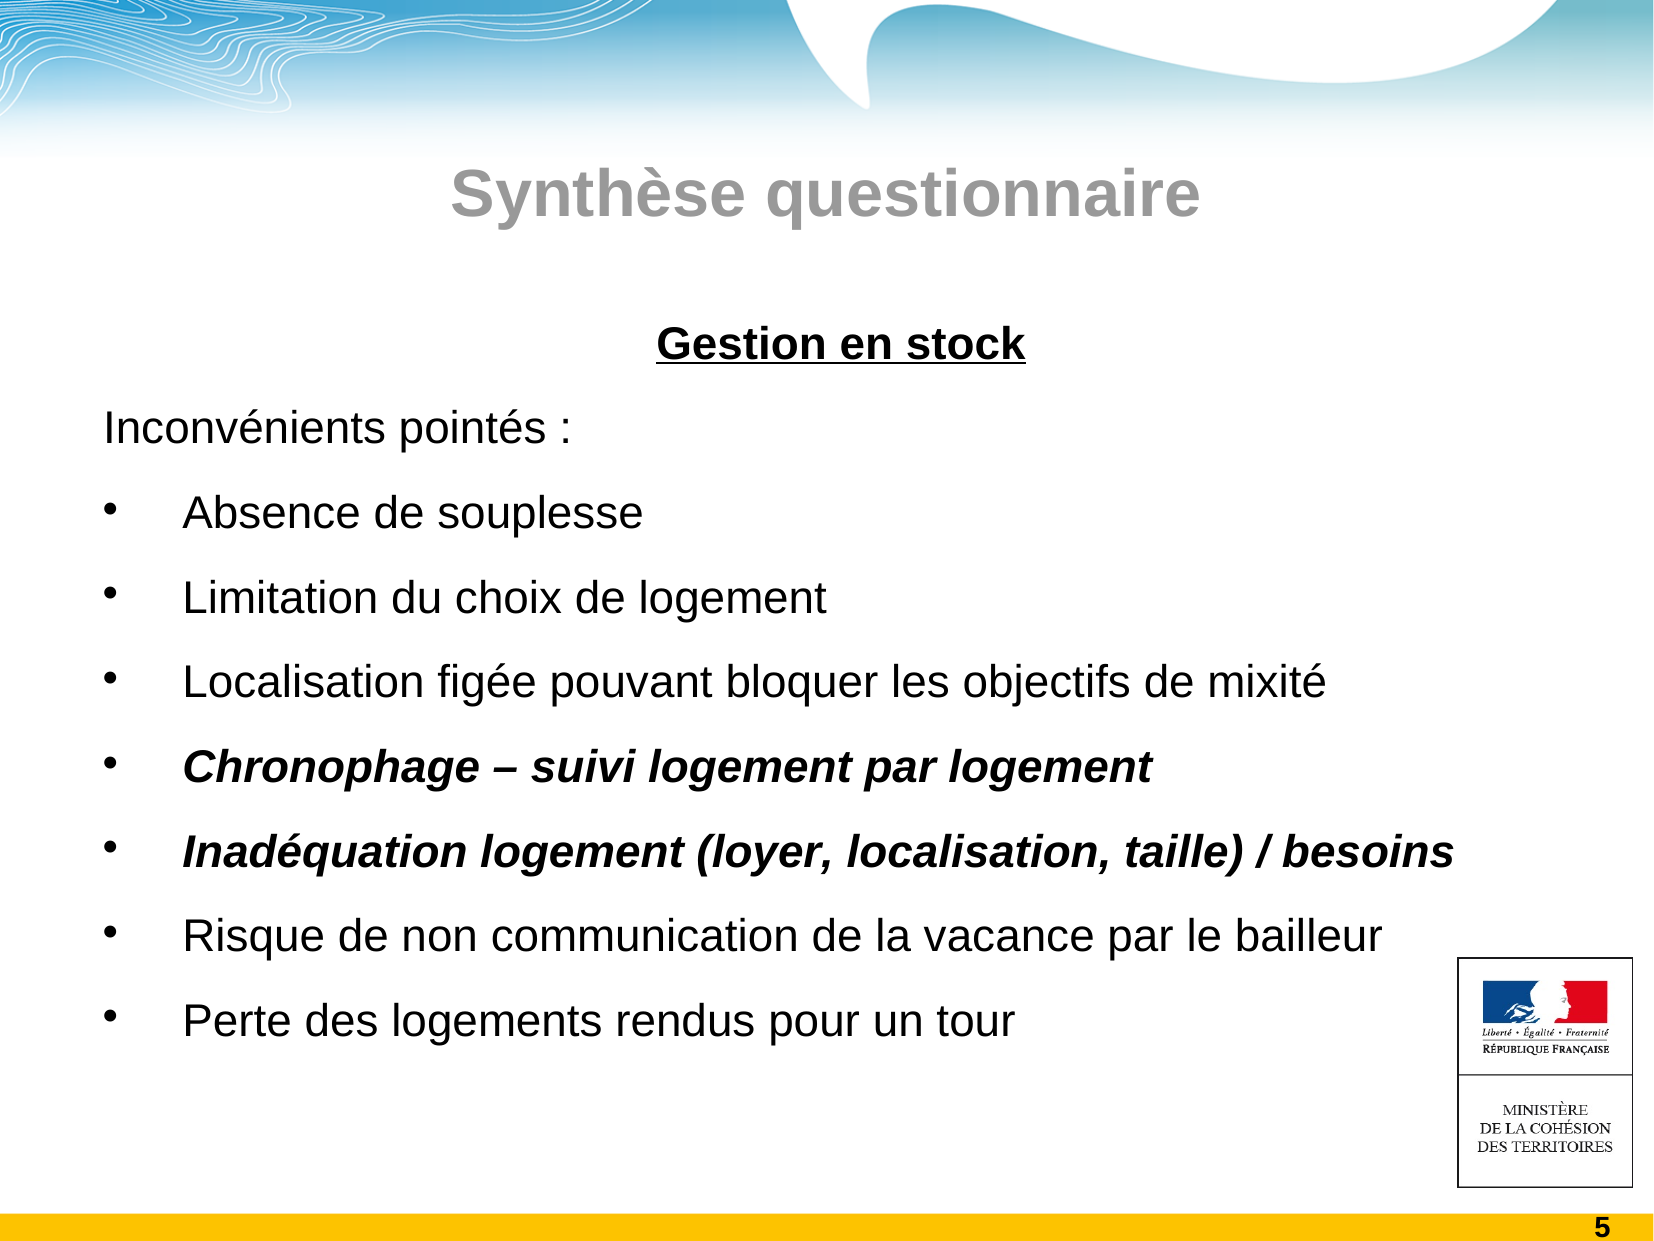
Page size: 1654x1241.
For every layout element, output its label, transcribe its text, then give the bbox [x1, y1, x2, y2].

text_box Synthèse questionnaire [82, 88, 1571, 242]
picture [0, 0, 1654, 1241]
text_box Gestion en stock Inconvénients pointés : Absence de souplesse Limitation du choix de logement Localisation figée pouvant bloquer les objectifs de mixité Chronophage – suivi logement par logement Inadéquation logement (loyer, localisation, taille) / besoins Risque de non communication de la vacance par le bailleur Perte des logements rendus pour un tour [82, 242, 1579, 1059]
